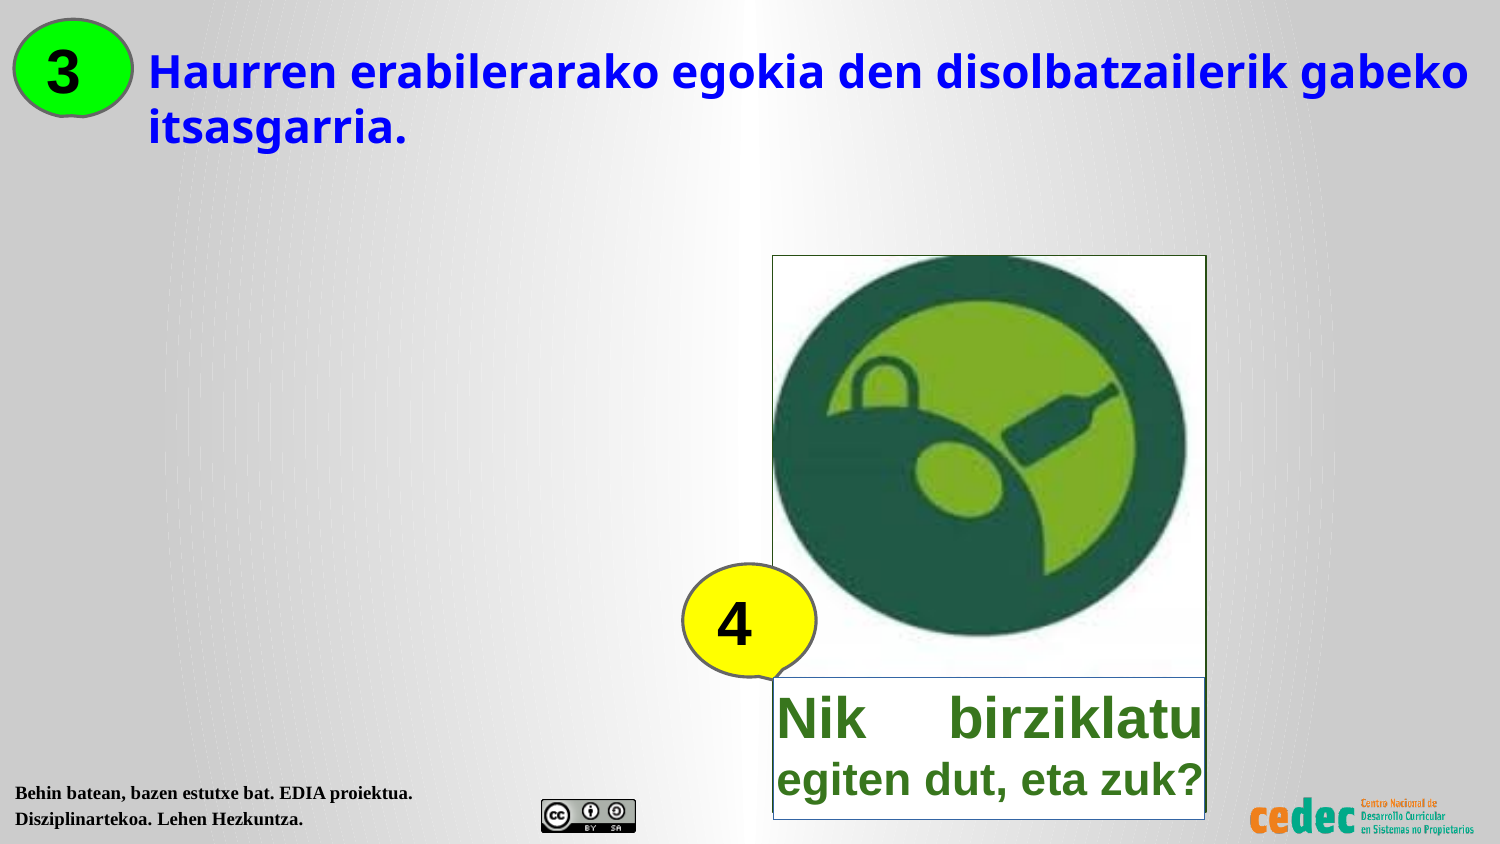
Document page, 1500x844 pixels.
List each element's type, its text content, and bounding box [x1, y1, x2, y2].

text_box Behin batean, bazen estutxe bat. EDIA proiektua. Disziplinartekoa. Lehen Hezkuntza. [0, 788, 473, 844]
picture [1249, 796, 1475, 836]
picture [541, 799, 636, 833]
text_box Haurren erabilerarako egokia den disolbatzailerik gabeko itsasgarria. [132, 27, 1494, 150]
text_box 4 [682, 563, 817, 678]
text_box Nik birziklatu egiten dut, eta zuk? [761, 664, 1346, 820]
picture [773, 256, 1206, 664]
text_box 3 [13, 19, 133, 117]
